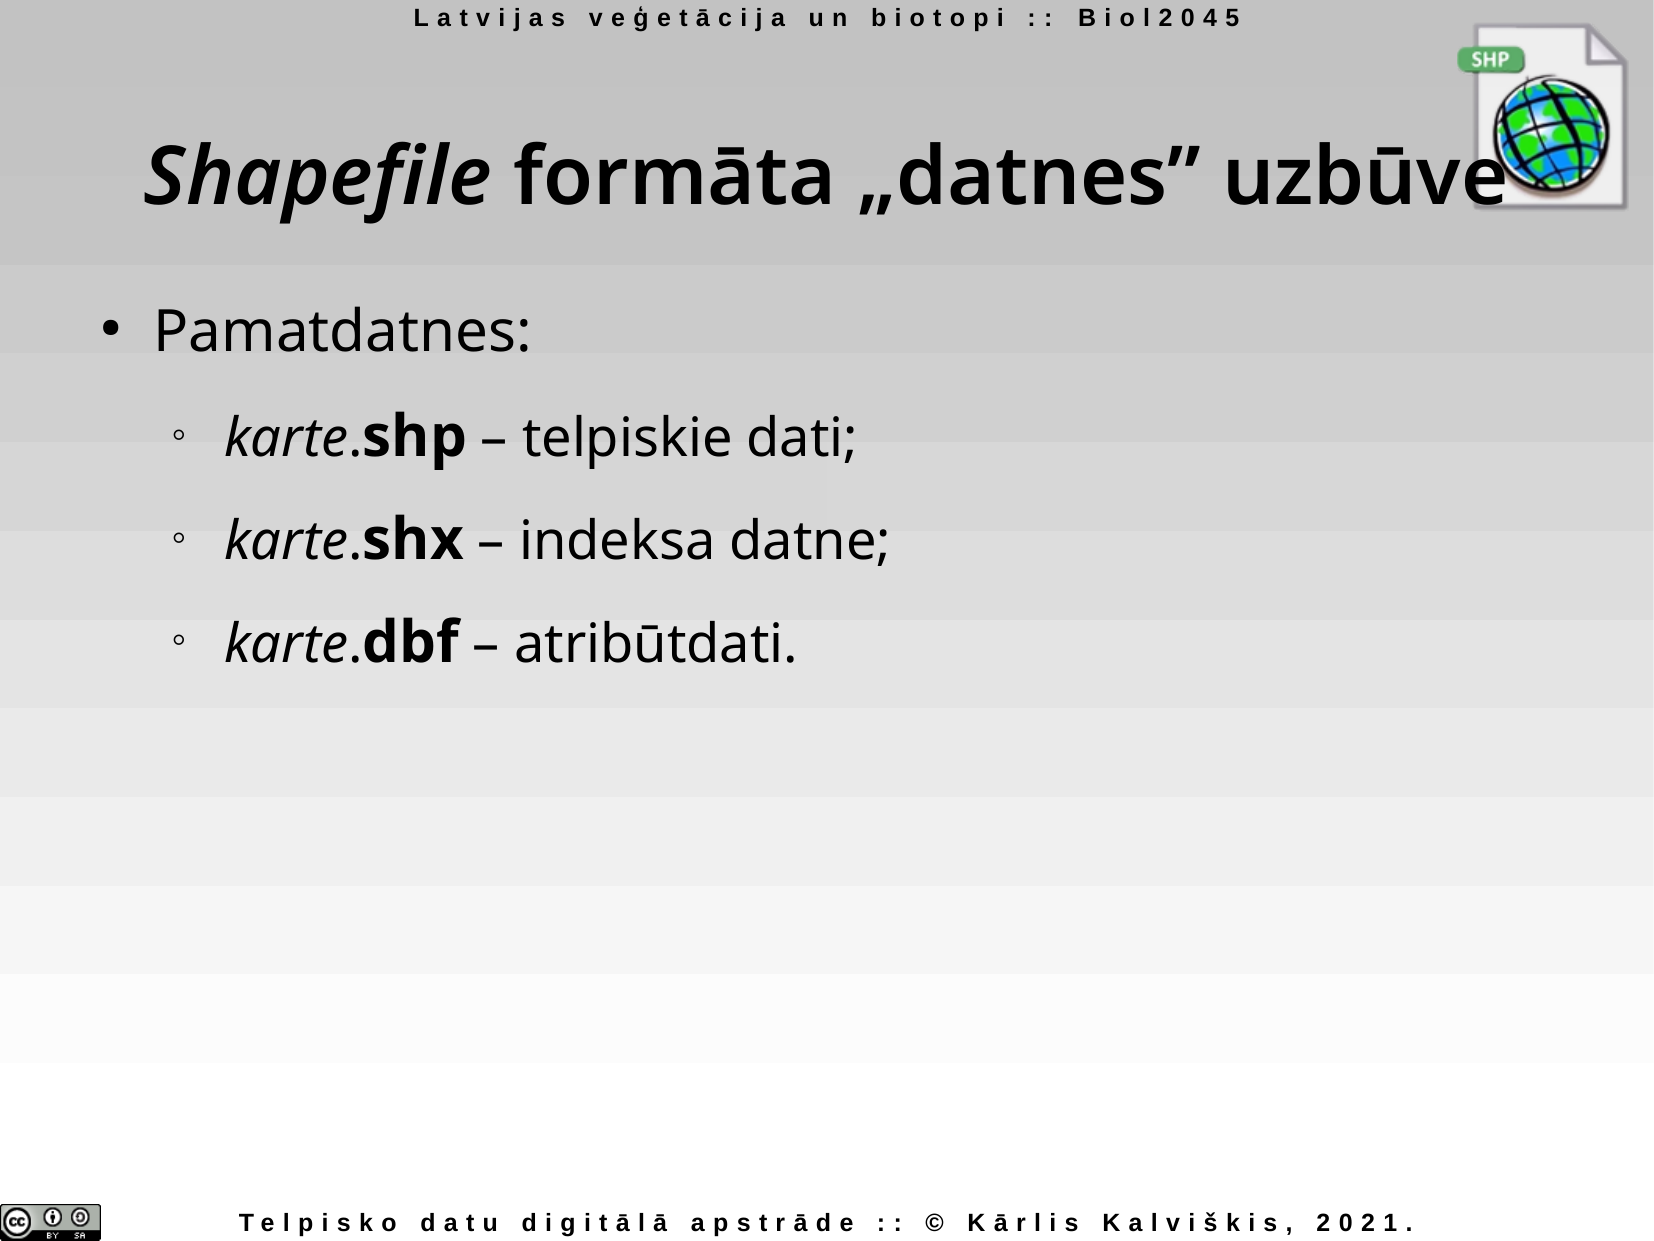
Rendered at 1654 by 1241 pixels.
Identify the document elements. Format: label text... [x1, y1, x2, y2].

list Pamatdatnes: karte.shp – telpiskie dati; karte.shx – indeksa datne; karte.dbf – atribūtdati. [82, 289, 1571, 1098]
title Shapefile formāta „datnes” uzbūve [29, 56, 1625, 289]
picture [0, 0, 1654, 1241]
